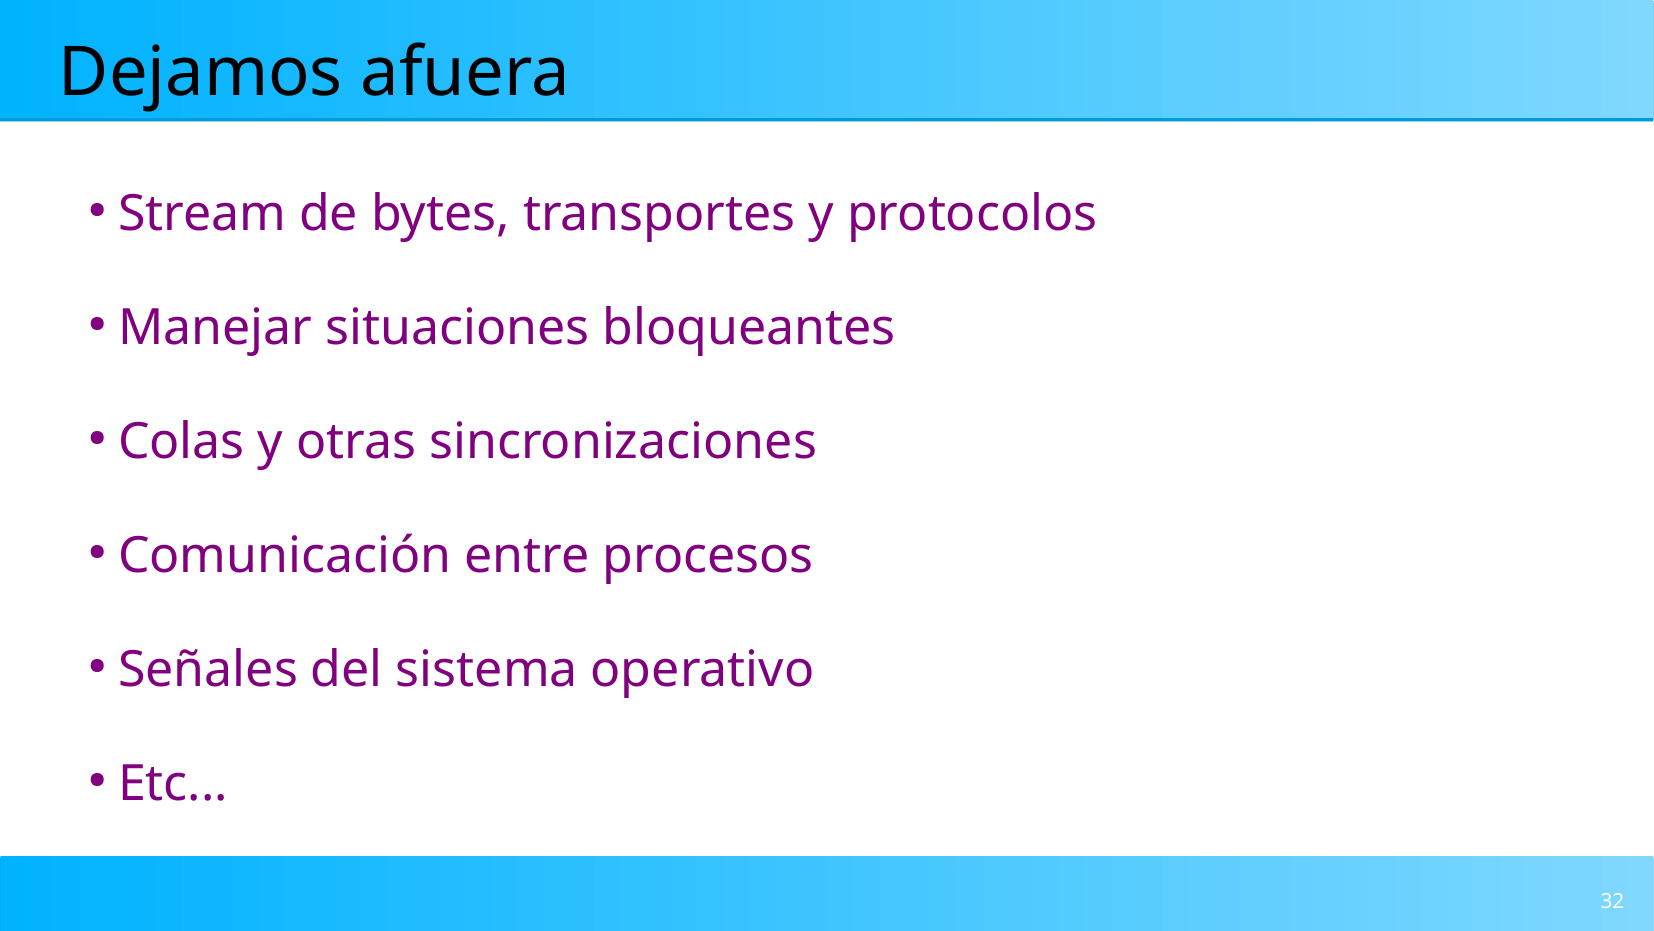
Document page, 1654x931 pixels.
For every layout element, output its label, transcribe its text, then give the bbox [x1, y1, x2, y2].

list Stream de bytes, transportes y protocolos Manejar situaciones bloqueantes Colas y otras sincronizaciones Comunicación entre procesos Señales del sistema operativo Etc... [59, 177, 1595, 768]
title Dejamos afuera [59, 29, 1595, 108]
